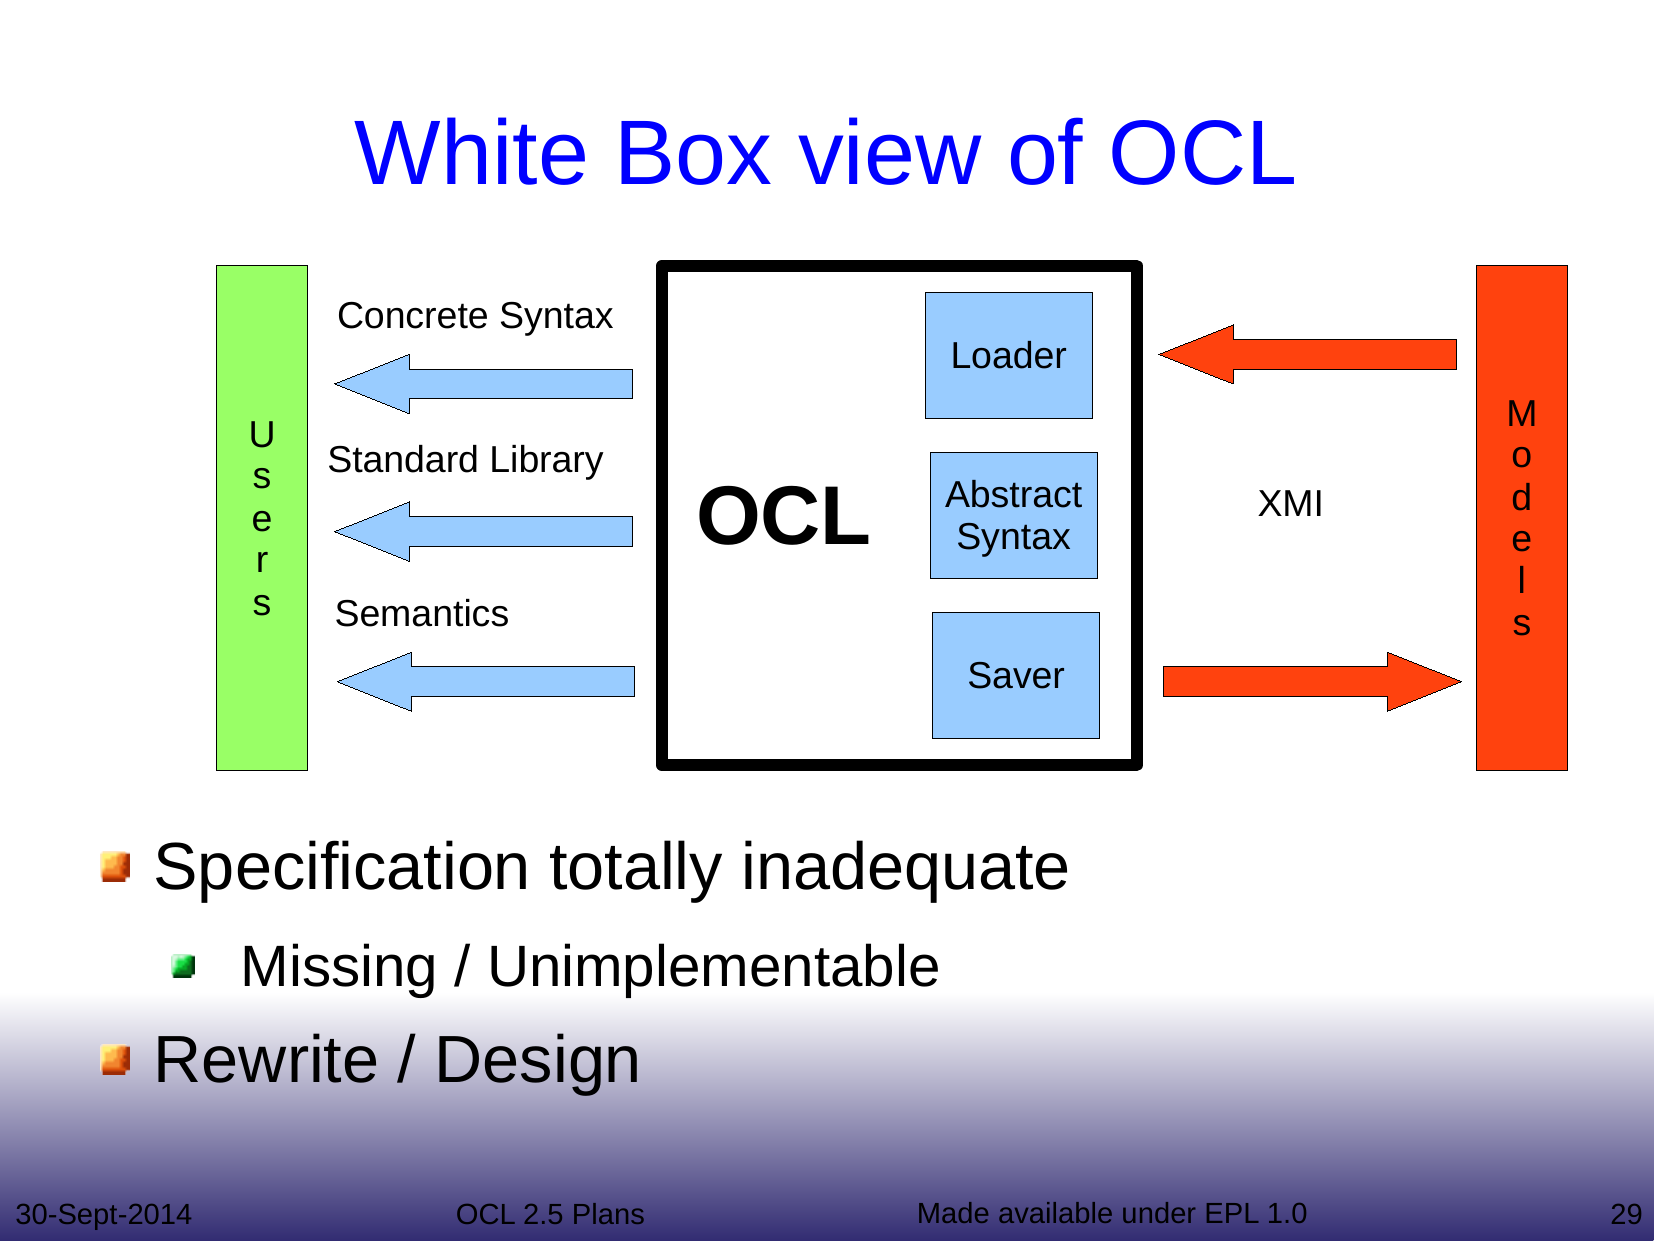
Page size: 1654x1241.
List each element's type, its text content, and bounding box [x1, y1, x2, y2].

text_box [334, 354, 633, 414]
list Specification totally inadequate Missing / Unimplementable Rewrite / Design [82, 829, 1571, 1109]
text_box Semantics [319, 585, 657, 643]
text_box M o d e l s [1476, 532, 1568, 771]
text_box XMI [1242, 474, 1580, 532]
text_box [1163, 652, 1462, 712]
text_box OCL [661, 265, 1137, 766]
text_box U s e r s [216, 265, 308, 771]
text_box M o d e l s [1476, 265, 1568, 474]
title White Box view of OCL [82, 49, 1571, 257]
text_box Concrete Syntax [322, 287, 660, 345]
text_box [337, 652, 635, 712]
text_box Saver [932, 612, 1100, 739]
text_box [1158, 324, 1457, 384]
text_box Standard Library [312, 430, 650, 488]
text_box Abstract Syntax [930, 452, 1098, 579]
text_box [334, 501, 633, 562]
text_box Loader [925, 292, 1093, 419]
